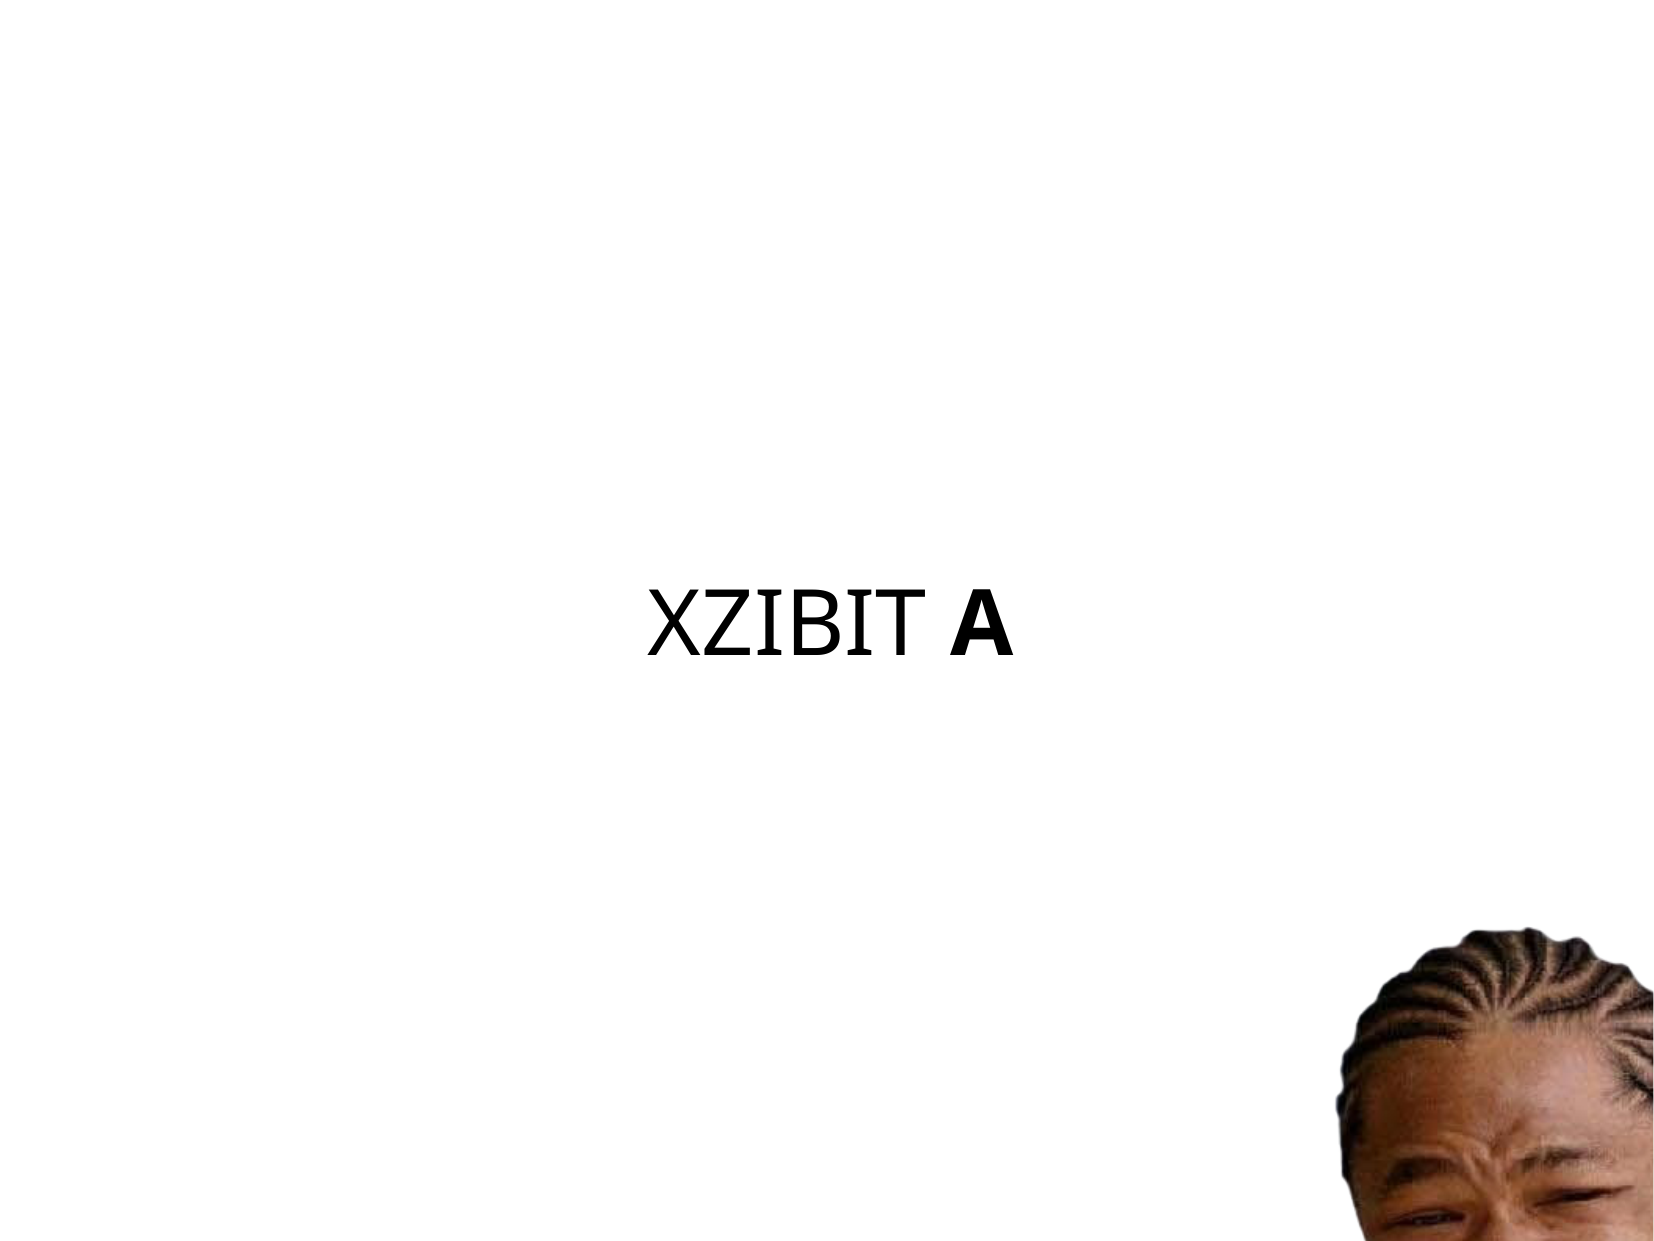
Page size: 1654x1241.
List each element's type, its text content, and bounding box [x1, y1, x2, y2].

title XZIBIT A [86, 516, 1576, 724]
picture [937, 926, 1654, 1241]
